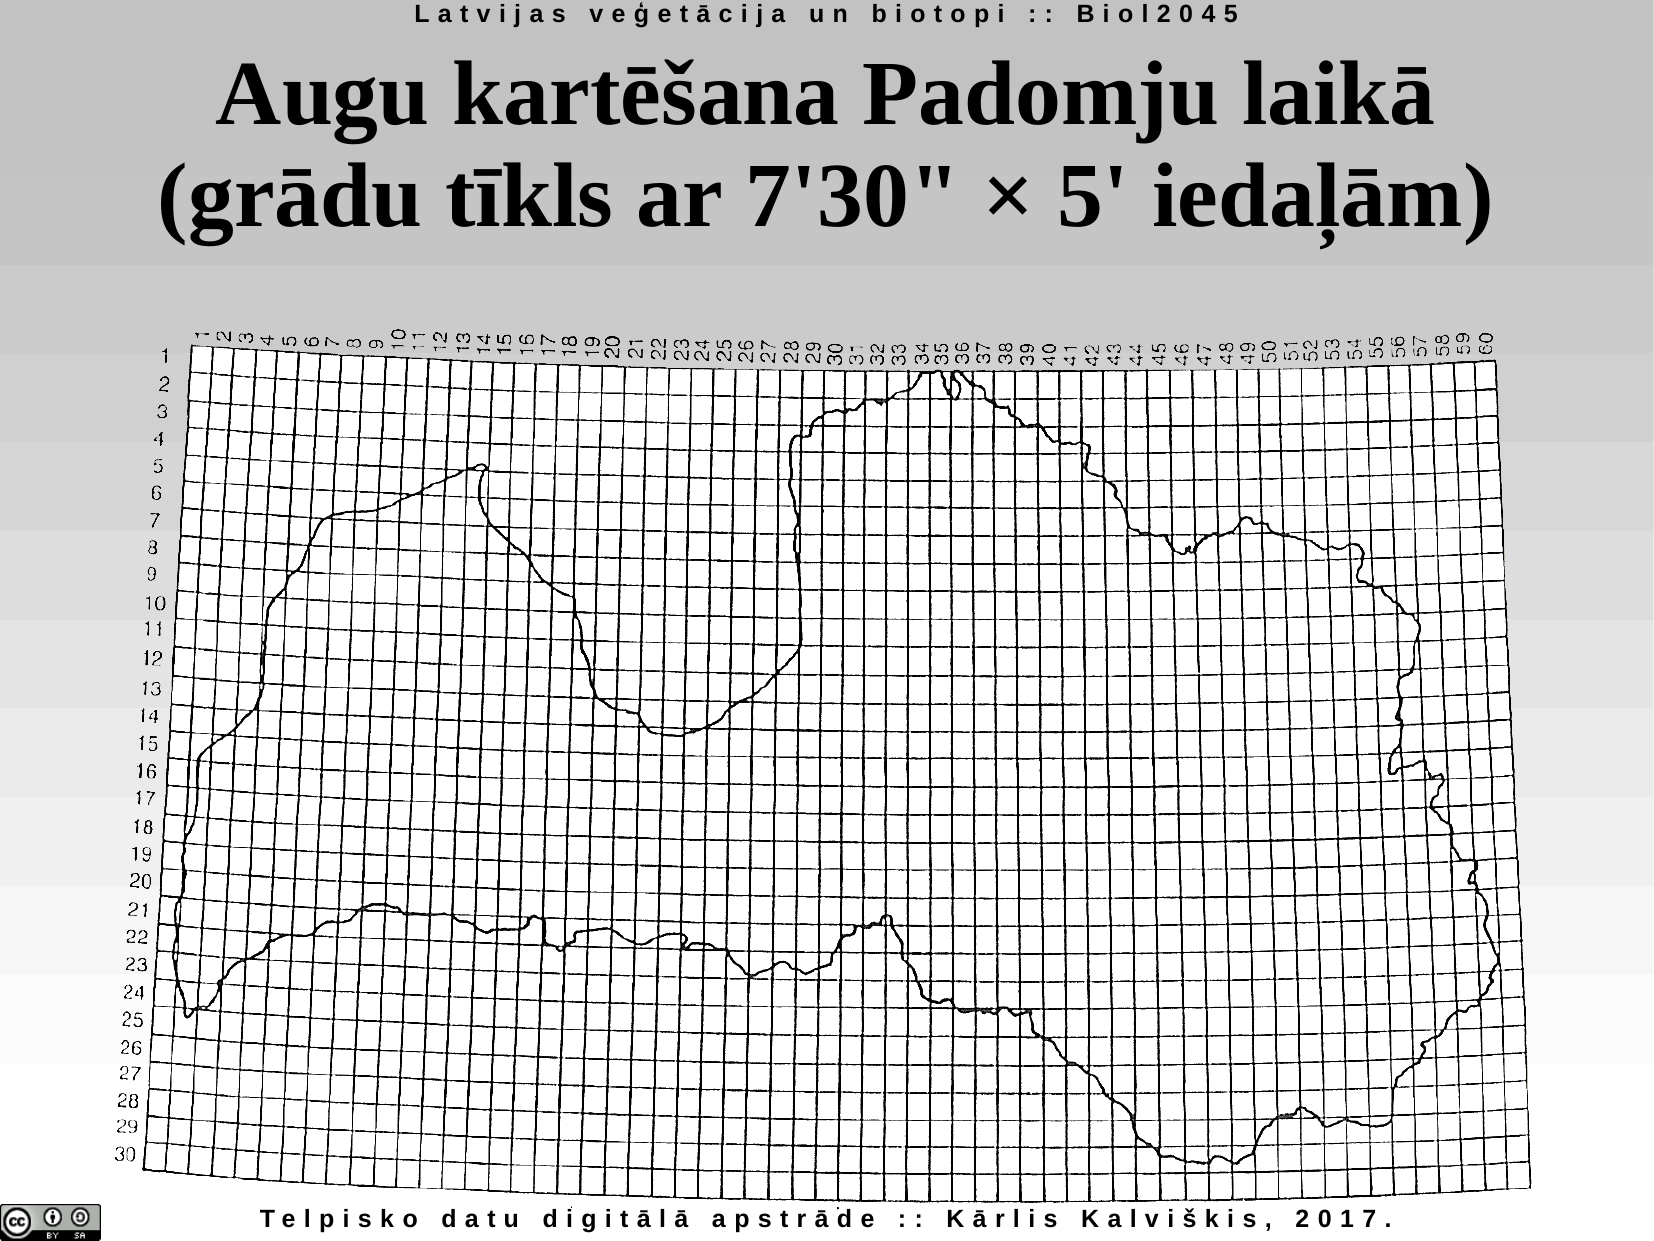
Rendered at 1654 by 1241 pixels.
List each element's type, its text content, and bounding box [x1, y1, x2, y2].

picture [0, 287, 1654, 1241]
title Augu kartēšana Padomju laikā (grādu tīkls ar 7'30" × 5' iedaļām) [0, 1, 1654, 287]
